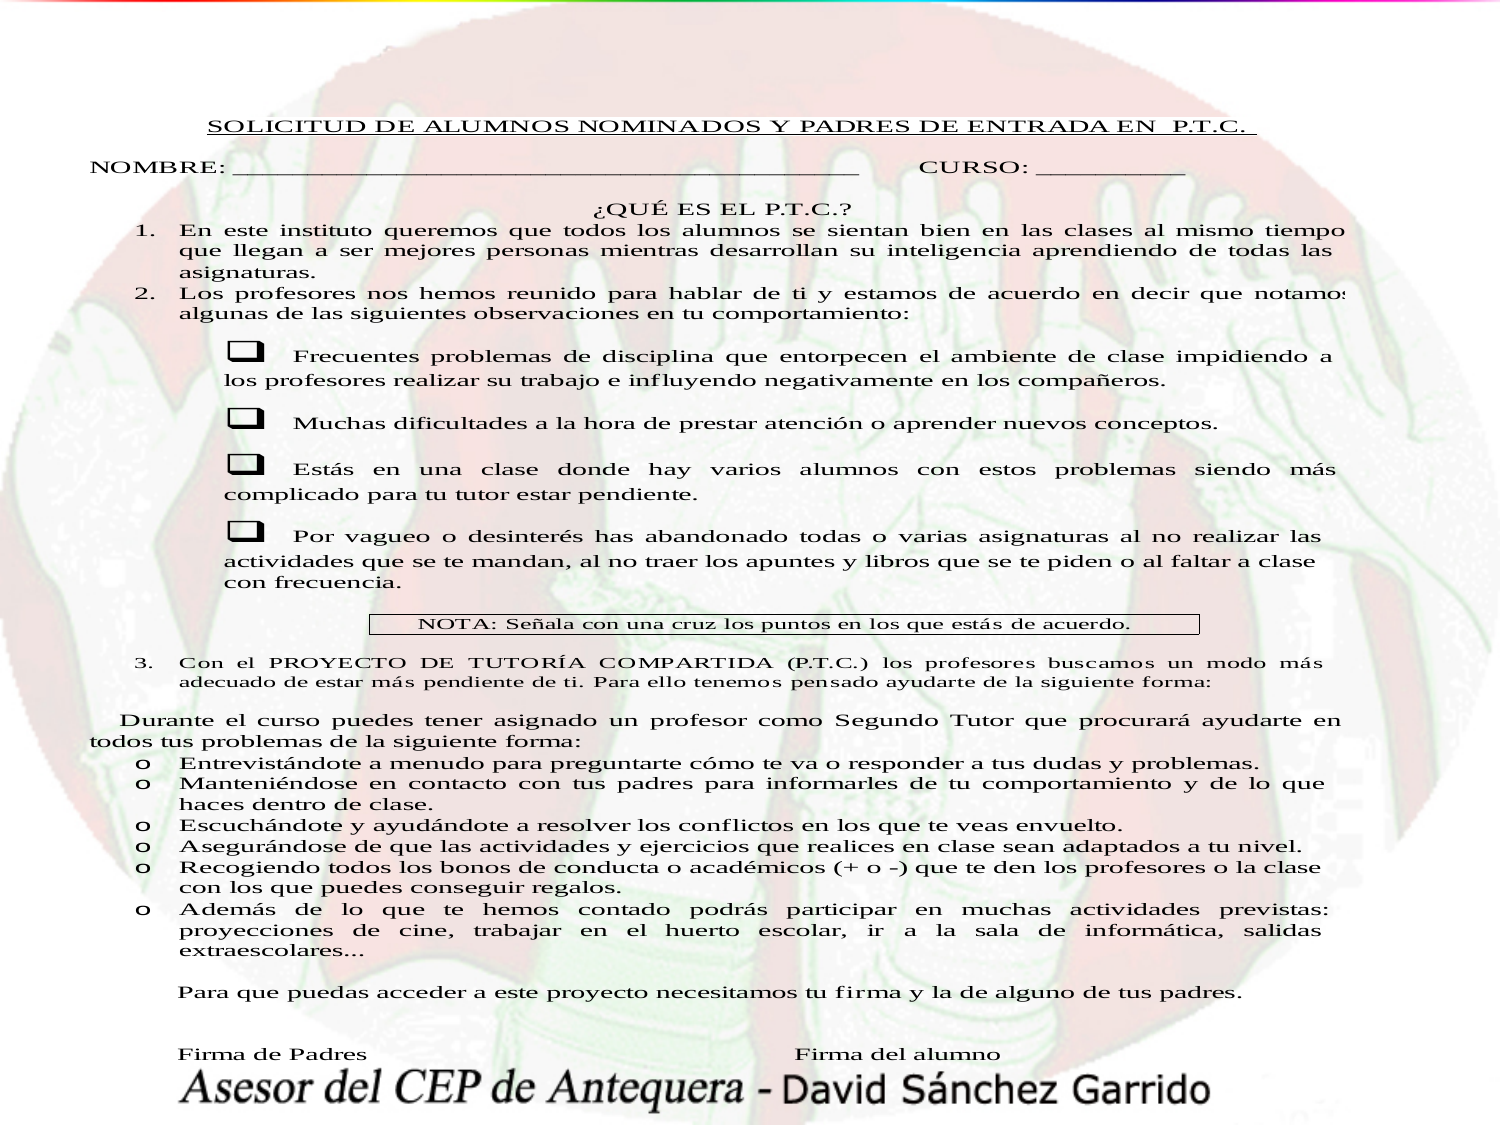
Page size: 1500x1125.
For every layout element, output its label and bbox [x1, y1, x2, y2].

chart [87, 116, 1351, 1075]
picture [0, 0, 1500, 1125]
